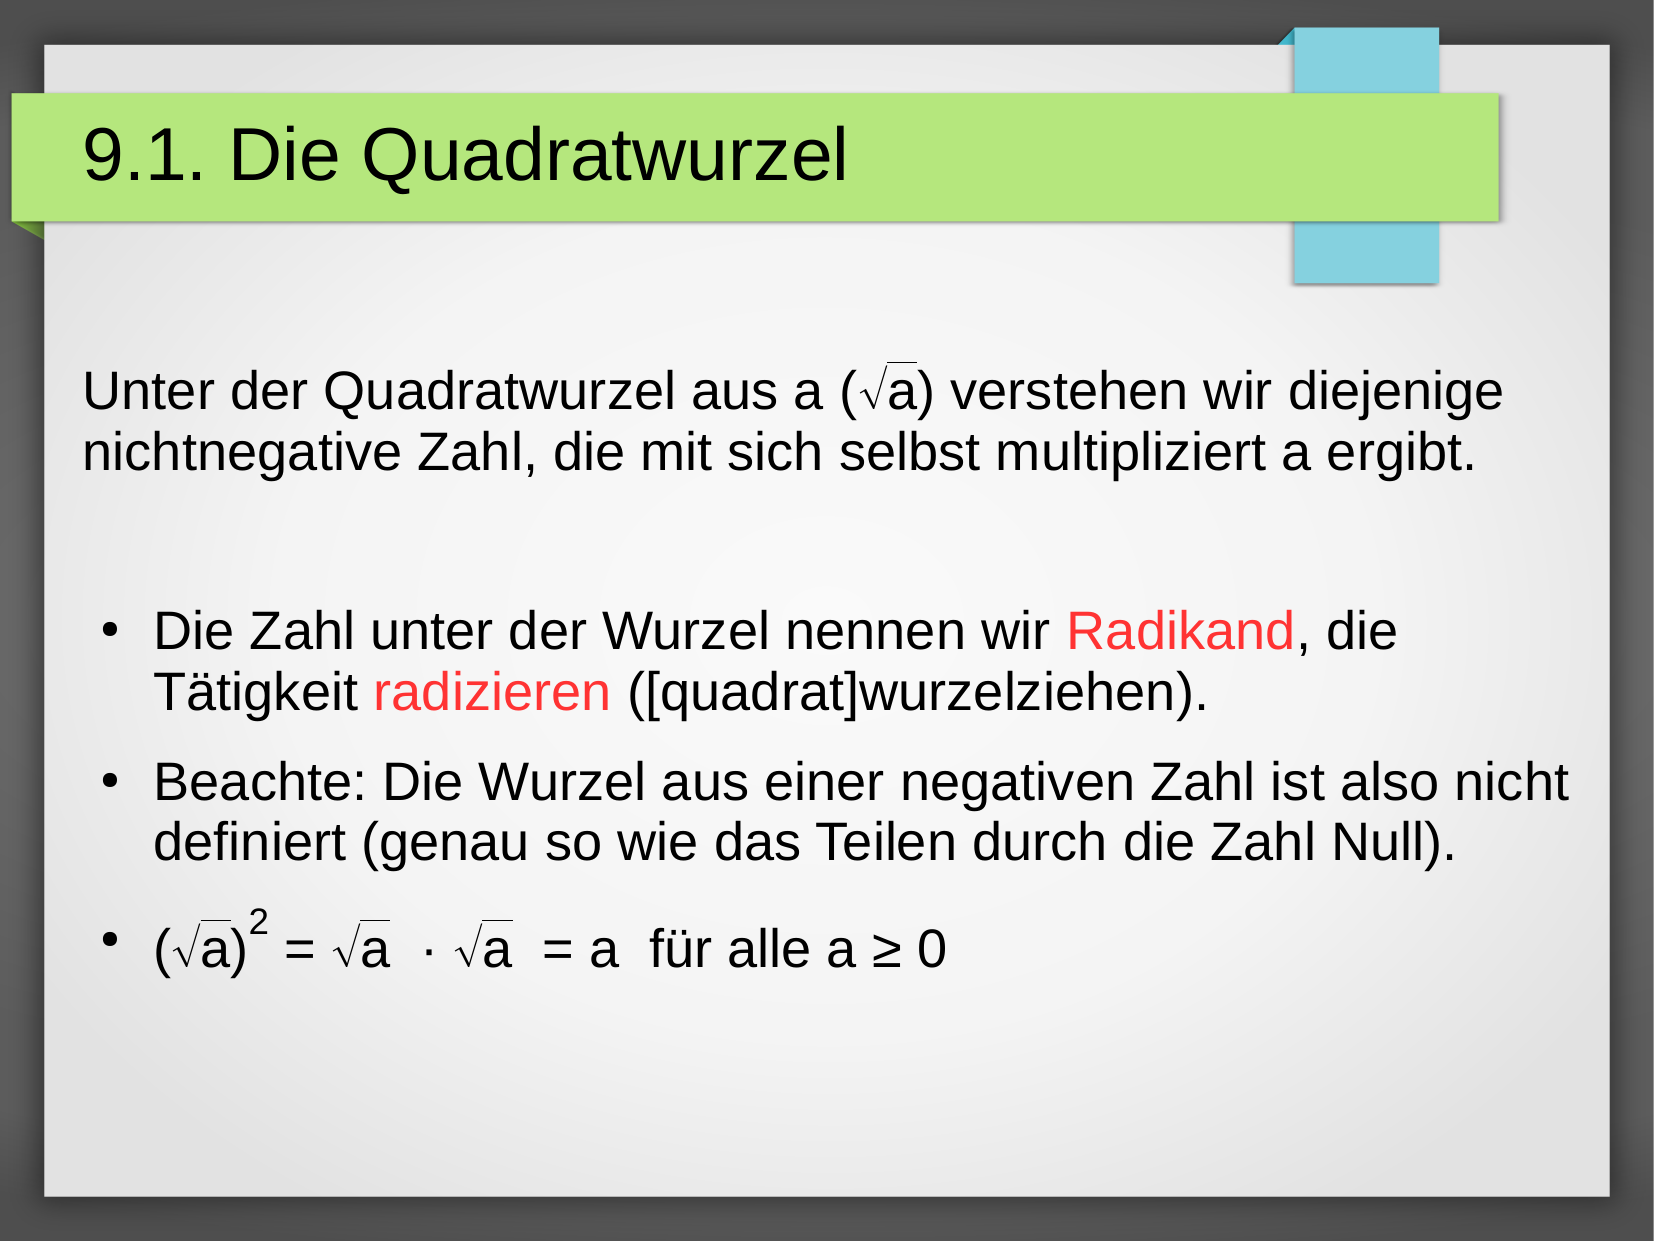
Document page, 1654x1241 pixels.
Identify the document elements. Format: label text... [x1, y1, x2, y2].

list Unter der Quadratwurzel aus a (√a) verstehen wir diejenige nichtnegative Zahl, die mit sich selbst multipliziert a ergibt. Die Zahl unter der Wurzel nennen wir Radikand, die Tätigkeit radizieren ([quadrat]wurzelziehen). Beachte: Die Wurzel aus einer negativen Zahl ist also nicht definiert (genau so wie das Teilen durch die Zahl Null). (√a)2 = √a · √a = a für alle a ≥ 0 [82, 360, 1583, 1080]
title 9.1. Die Quadratwurzel [82, 69, 1501, 238]
picture [0, 0, 1654, 1241]
